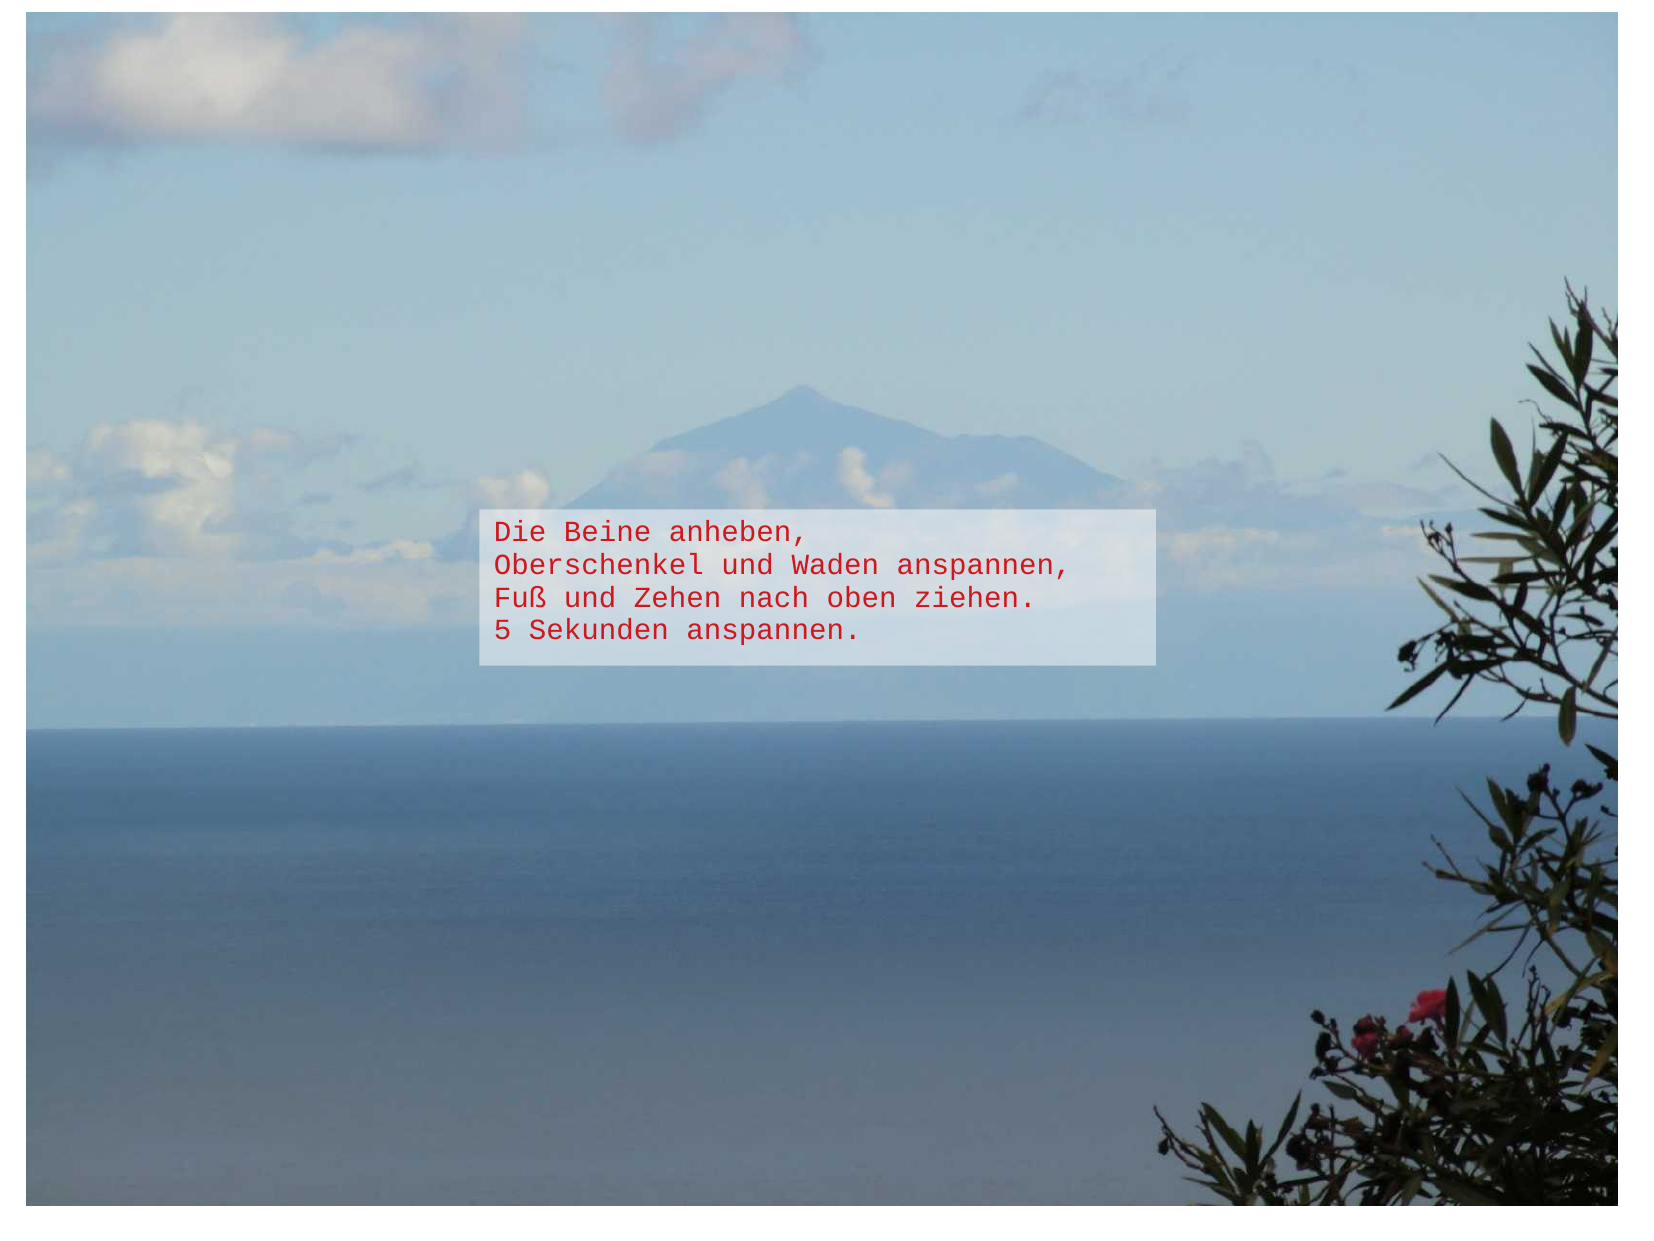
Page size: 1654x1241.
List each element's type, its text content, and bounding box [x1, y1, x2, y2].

text_box Die Beine anheben, Oberschenkel und Waden anspannen, Fuß und Zehen nach oben ziehen. 5 Sekunden anspannen. [479, 509, 1156, 666]
picture [26, 12, 1618, 1206]
